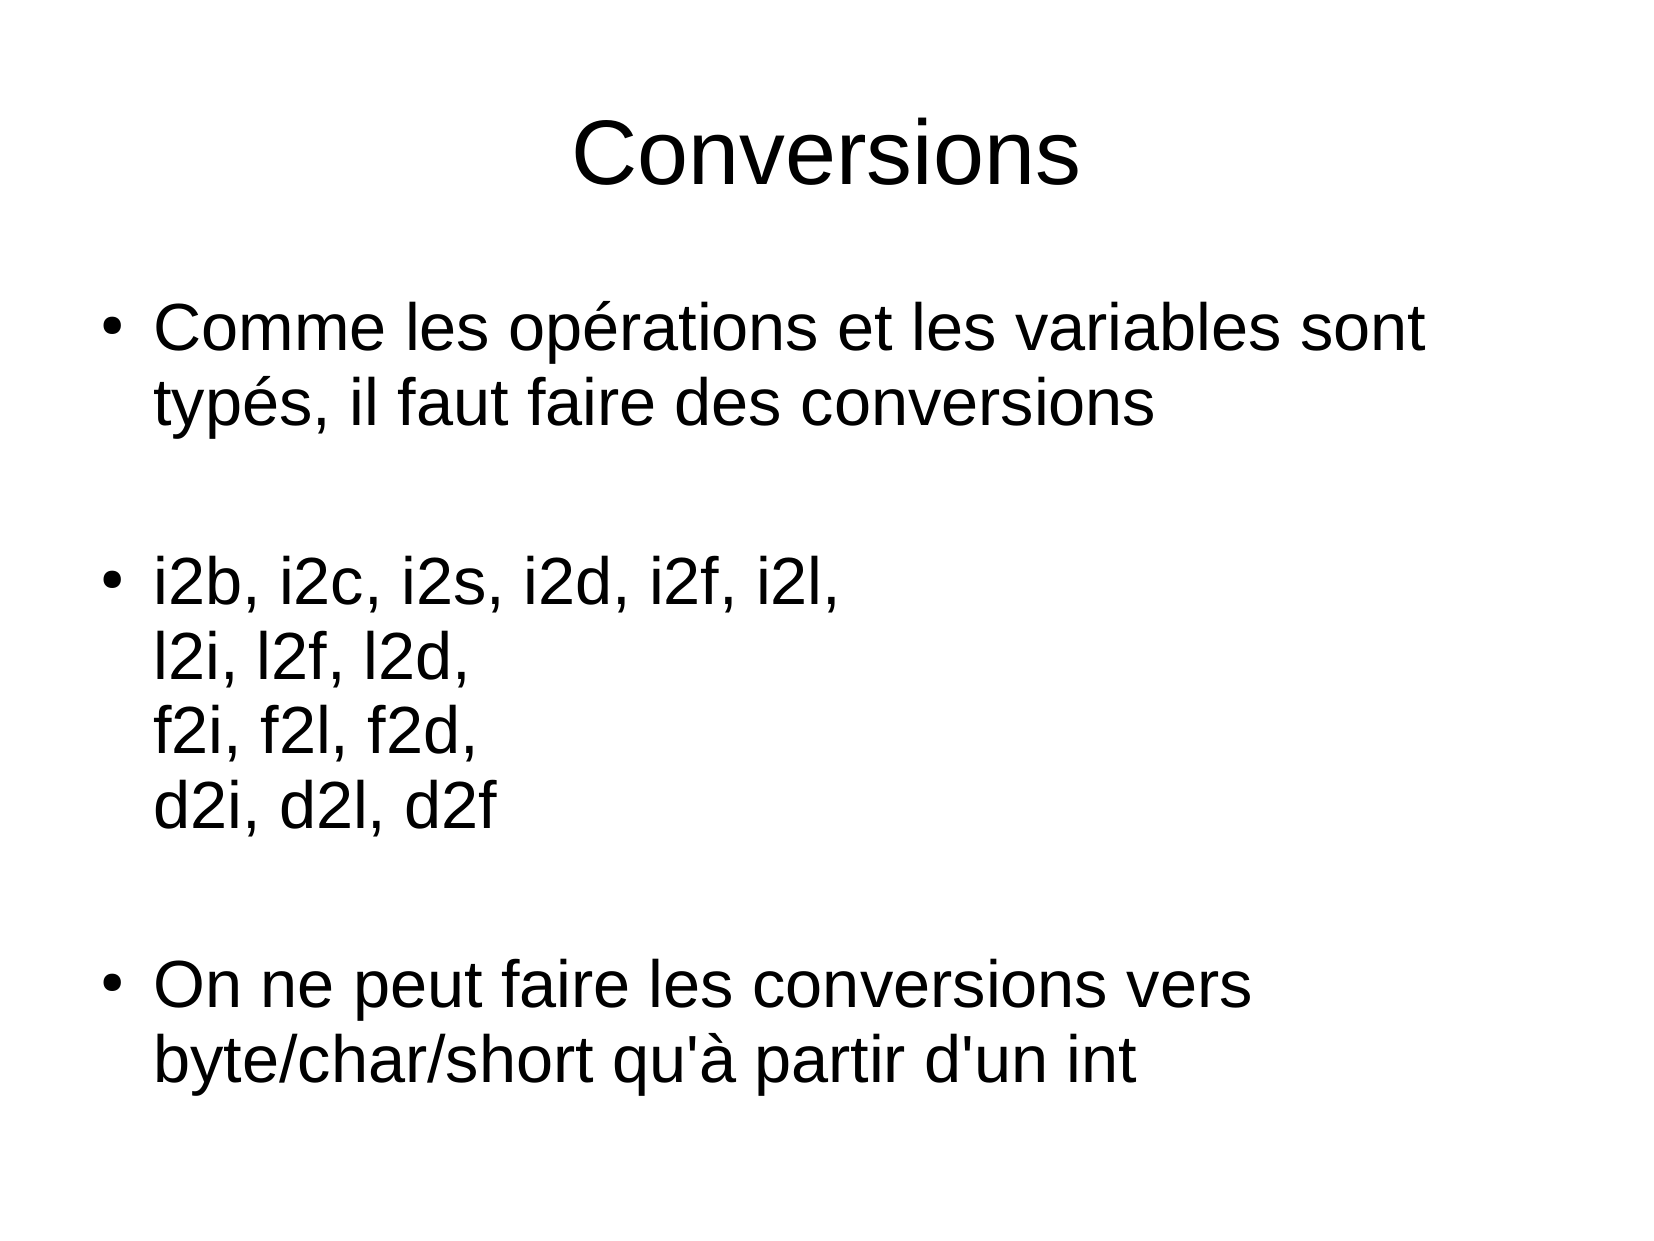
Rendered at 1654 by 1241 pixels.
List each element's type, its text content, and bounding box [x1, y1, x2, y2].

list Comme les opérations et les variables sont typés, il faut faire des conversions i2b, i2c, i2s, i2d, i2f, i2l, l2i, l2f, l2d, f2i, f2l, f2d, d2i, d2l, d2f On ne peut faire les conversions vers byte/char/short qu'à partir d'un int [82, 290, 1571, 1097]
title Conversions [82, 56, 1571, 250]
